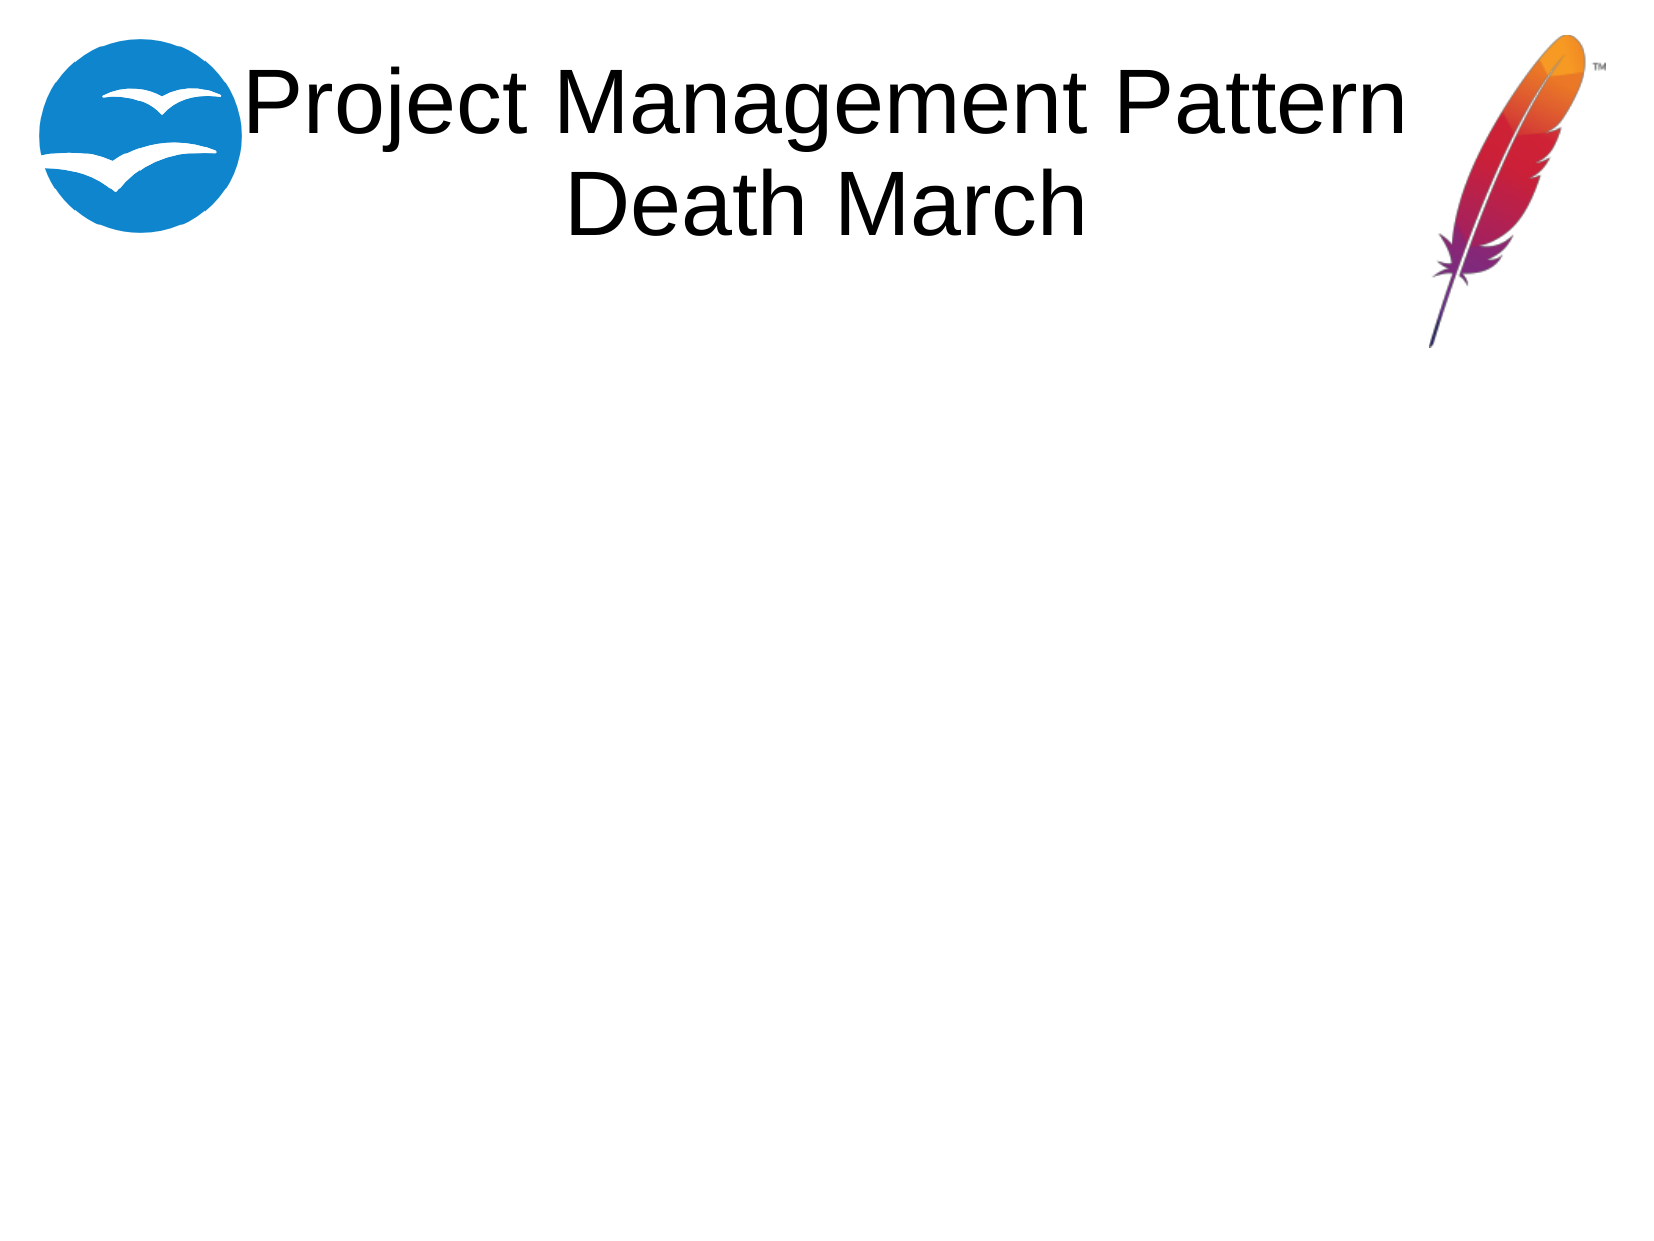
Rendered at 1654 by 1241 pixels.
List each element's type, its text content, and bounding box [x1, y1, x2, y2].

picture [11, 11, 271, 260]
title Project Management Pattern Death March [271, 49, 1429, 257]
picture [1429, 35, 1606, 348]
